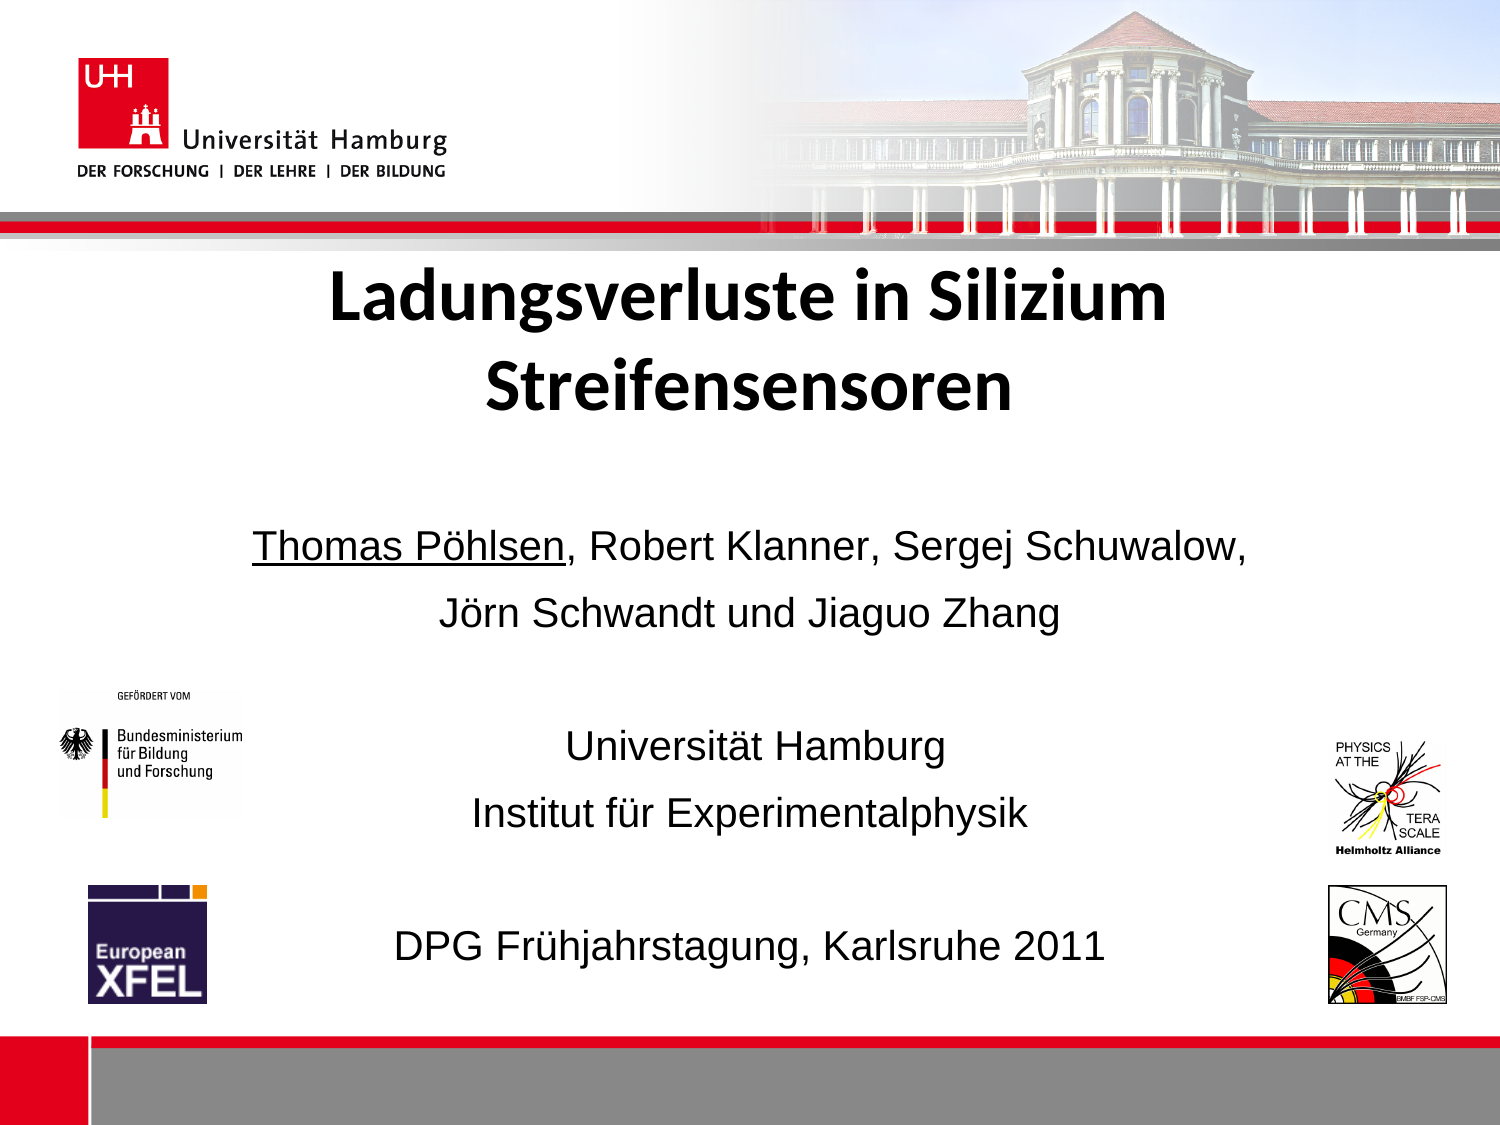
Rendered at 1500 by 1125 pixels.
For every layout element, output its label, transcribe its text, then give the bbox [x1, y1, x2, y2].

picture [0, 0, 1500, 251]
subtitle Thomas Pöhlsen, Robert Klanner, Sergej Schuwalow, Jörn Schwandt und Jiaguo Zhang Universität Hamburg Institut für Experimentalphysik DPG Frühjahrstagung, Karlsruhe 2011 [64, 442, 1436, 1041]
picture [1328, 738, 1447, 857]
picture [88, 885, 207, 1004]
picture [1328, 885, 1447, 1004]
title Ladungsverluste in Silizium Streifensensoren [64, 228, 1436, 442]
picture [59, 690, 242, 819]
